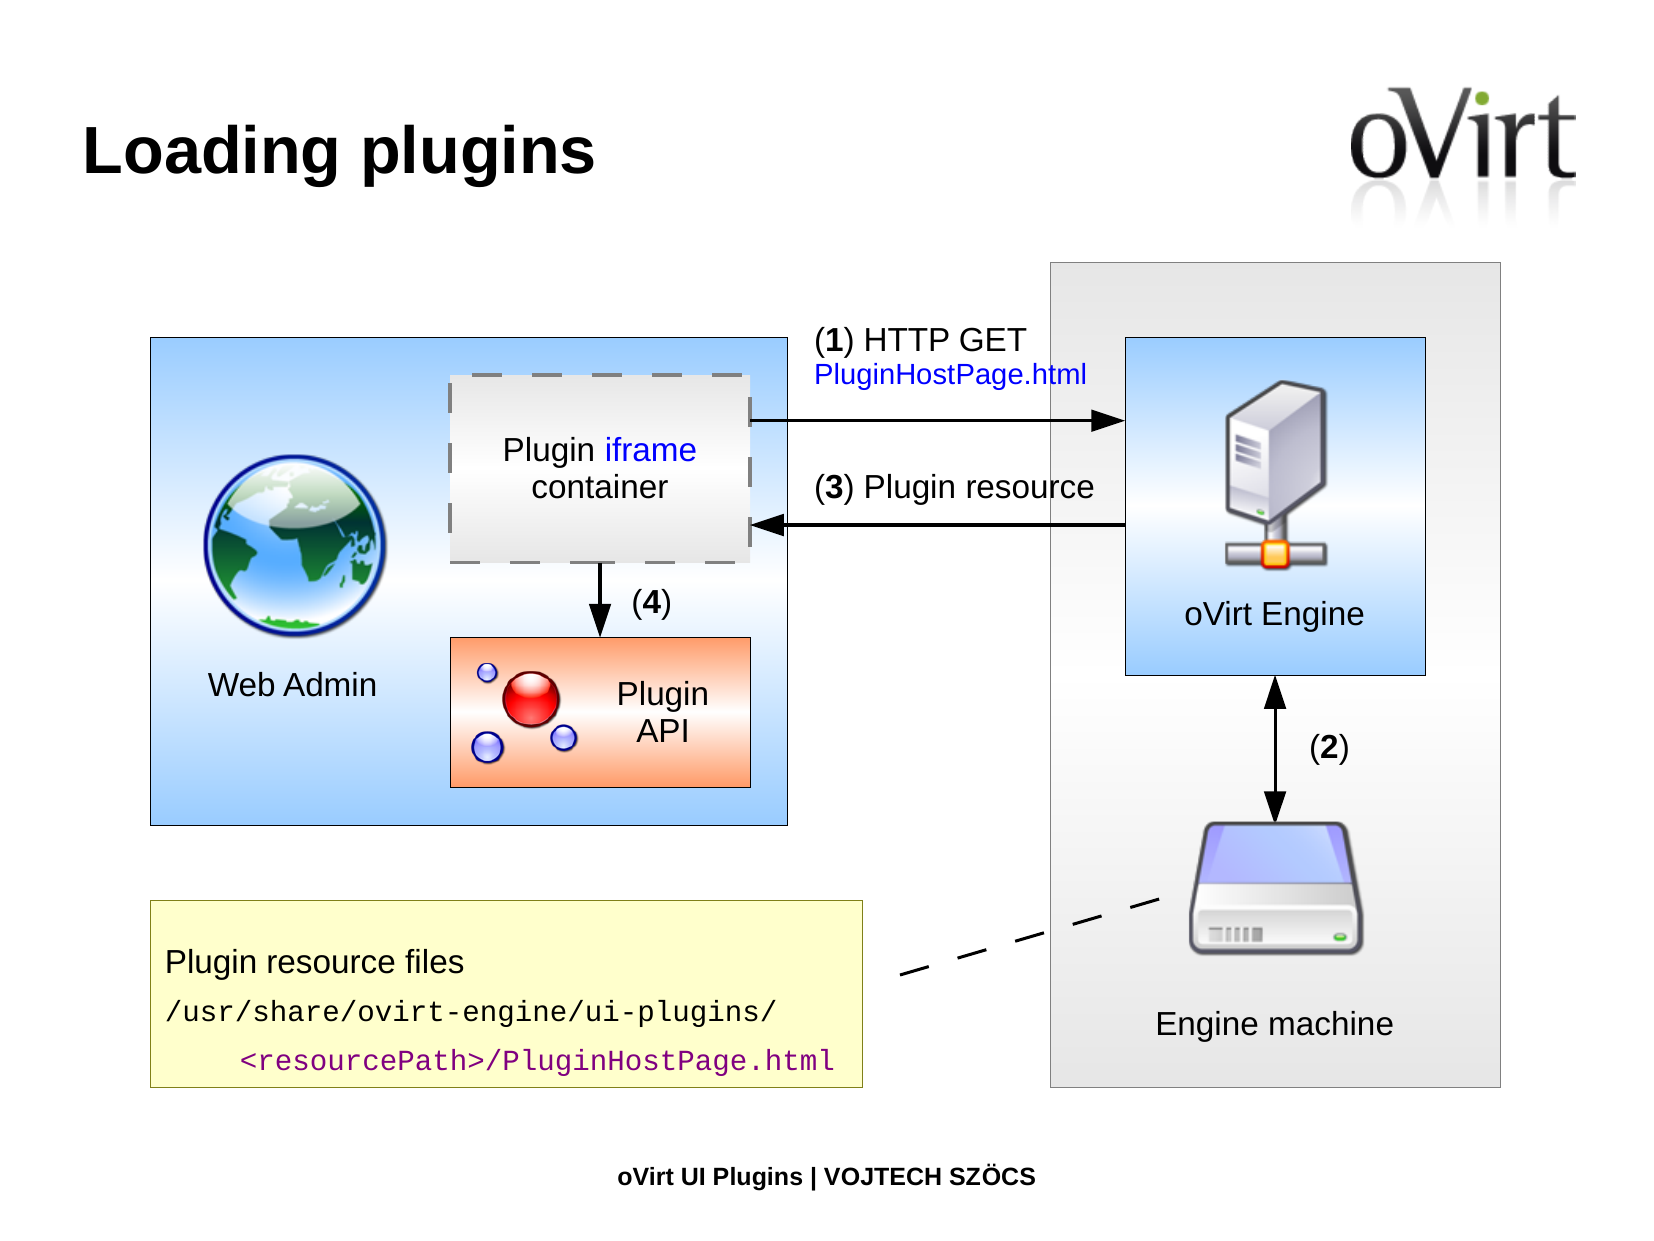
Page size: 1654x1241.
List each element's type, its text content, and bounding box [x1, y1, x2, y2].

picture [467, 656, 581, 769]
text_box (2) [1294, 721, 1365, 787]
text_box [1050, 411, 1091, 419]
text_box Plugin API [601, 668, 725, 757]
text_box [150, 900, 863, 917]
picture [194, 445, 395, 646]
text_box [1050, 262, 1501, 1088]
text_box [751, 422, 788, 524]
text_box Plugin resource files /usr/share/ovirt-engine/ui-plugins/ <resourcePath>/PluginHostPage.html [150, 917, 863, 1100]
title Loading plugins [82, 37, 1303, 226]
text_box [150, 337, 788, 826]
picture [1351, 79, 1576, 228]
text_box (1) HTTP GET PluginHostPage.html [799, 314, 1103, 411]
picture [1175, 787, 1376, 988]
text_box oVirt Engine [1169, 588, 1381, 641]
text_box Web Admin [193, 659, 396, 711]
text_box (3) Plugin resource [799, 461, 1111, 514]
text_box (4) [616, 576, 687, 629]
text_box Plugin iframe container [450, 375, 751, 563]
text_box Engine machine [1140, 998, 1410, 1051]
picture [1175, 374, 1376, 575]
